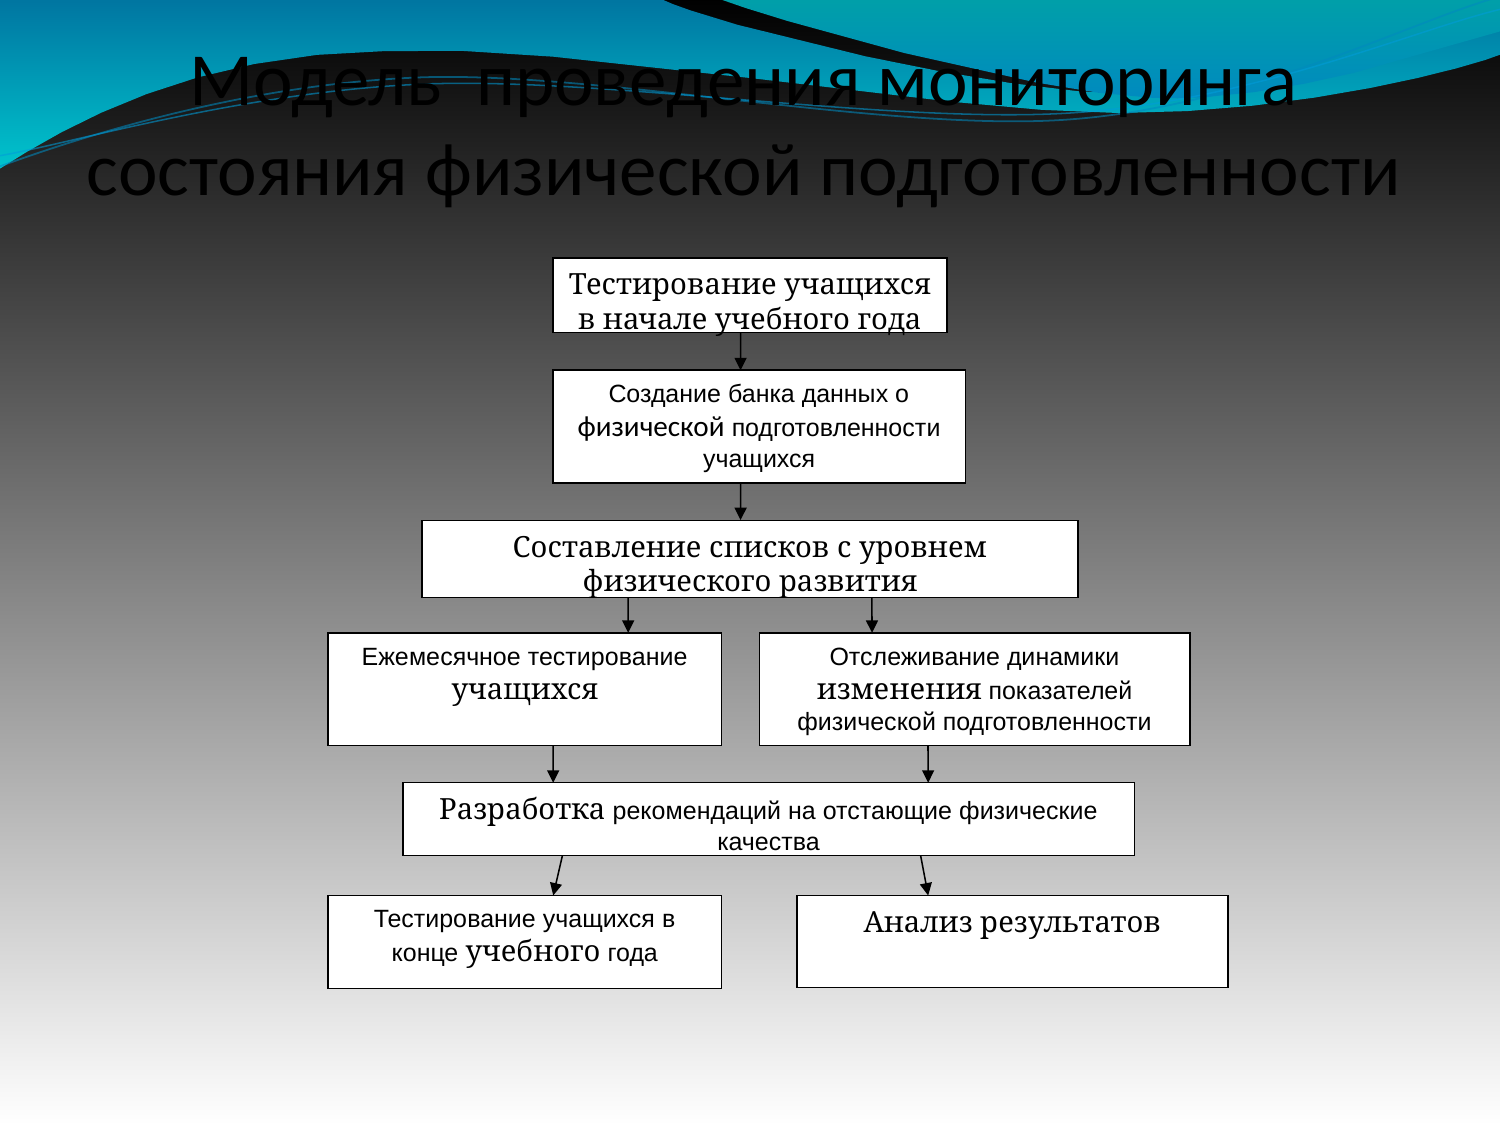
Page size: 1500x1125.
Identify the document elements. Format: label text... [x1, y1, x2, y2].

text_box Составление списков с уровнем физического развития [421, 520, 1079, 598]
text_box Тестирование учащихся в начале учебного года [553, 257, 947, 333]
text_box Модель проведения мониторинга состояния физической подготовленности [23, 23, 1465, 219]
text_box Анализ результатов [796, 895, 1228, 988]
text_box Отслеживание динамики изменения показателей физической подготовленности [759, 632, 1191, 746]
text_box Создание банка данных о физической подготовленности учащихся [553, 370, 966, 484]
text_box Ежемесячное тестирование учащихся [328, 632, 722, 746]
text_box Тестирование учащихся в конце учебного года [328, 895, 722, 989]
text_box Разработка рекомендаций на отстающие физические качества [403, 782, 1135, 856]
